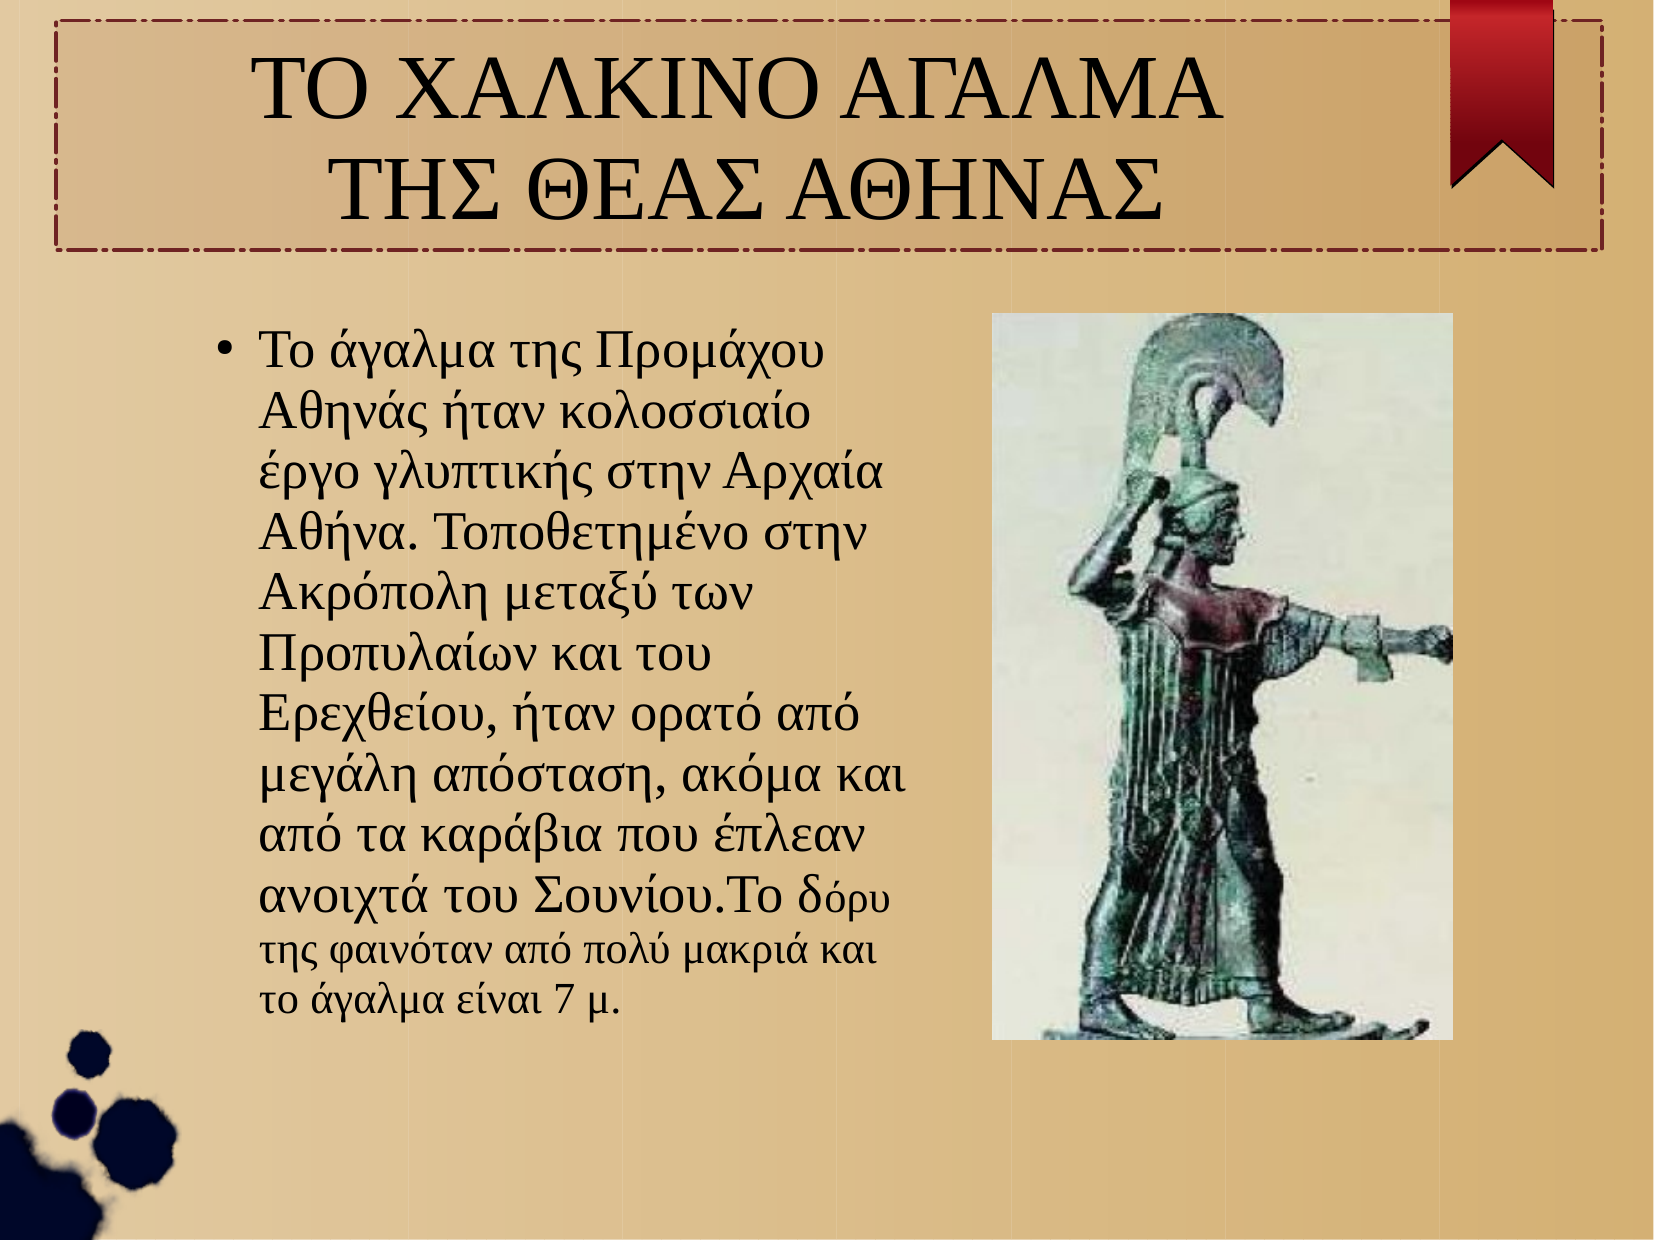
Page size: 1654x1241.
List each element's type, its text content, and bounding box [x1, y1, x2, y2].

picture [992, 313, 1453, 1040]
title ΤΟ ΧΑΛΚΙΝΟ ΑΓΑΛΜΑ ΤΗΣ ΘΕΑΣ ΑΘΗΝΑΣ [82, 36, 1412, 240]
list Το άγαλμα της Προμάχου Αθηνάς ήταν κολοσσιαίο έργο γλυπτικής στην Αρχαία Αθήνα. Τοποθετημένο στην Ακρόπολη μεταξύ των Προπυλαίων και του Ερεχθείου, ήταν ορατό από μεγάλη απόσταση, ακόμα και από τα καράβια που έπλεαν ανοιχτά του Σουνίου.Το δόρυ της φαινόταν από πολύ μακριά και το άγαλμα είναι 7 μ. [200, 318, 927, 1039]
